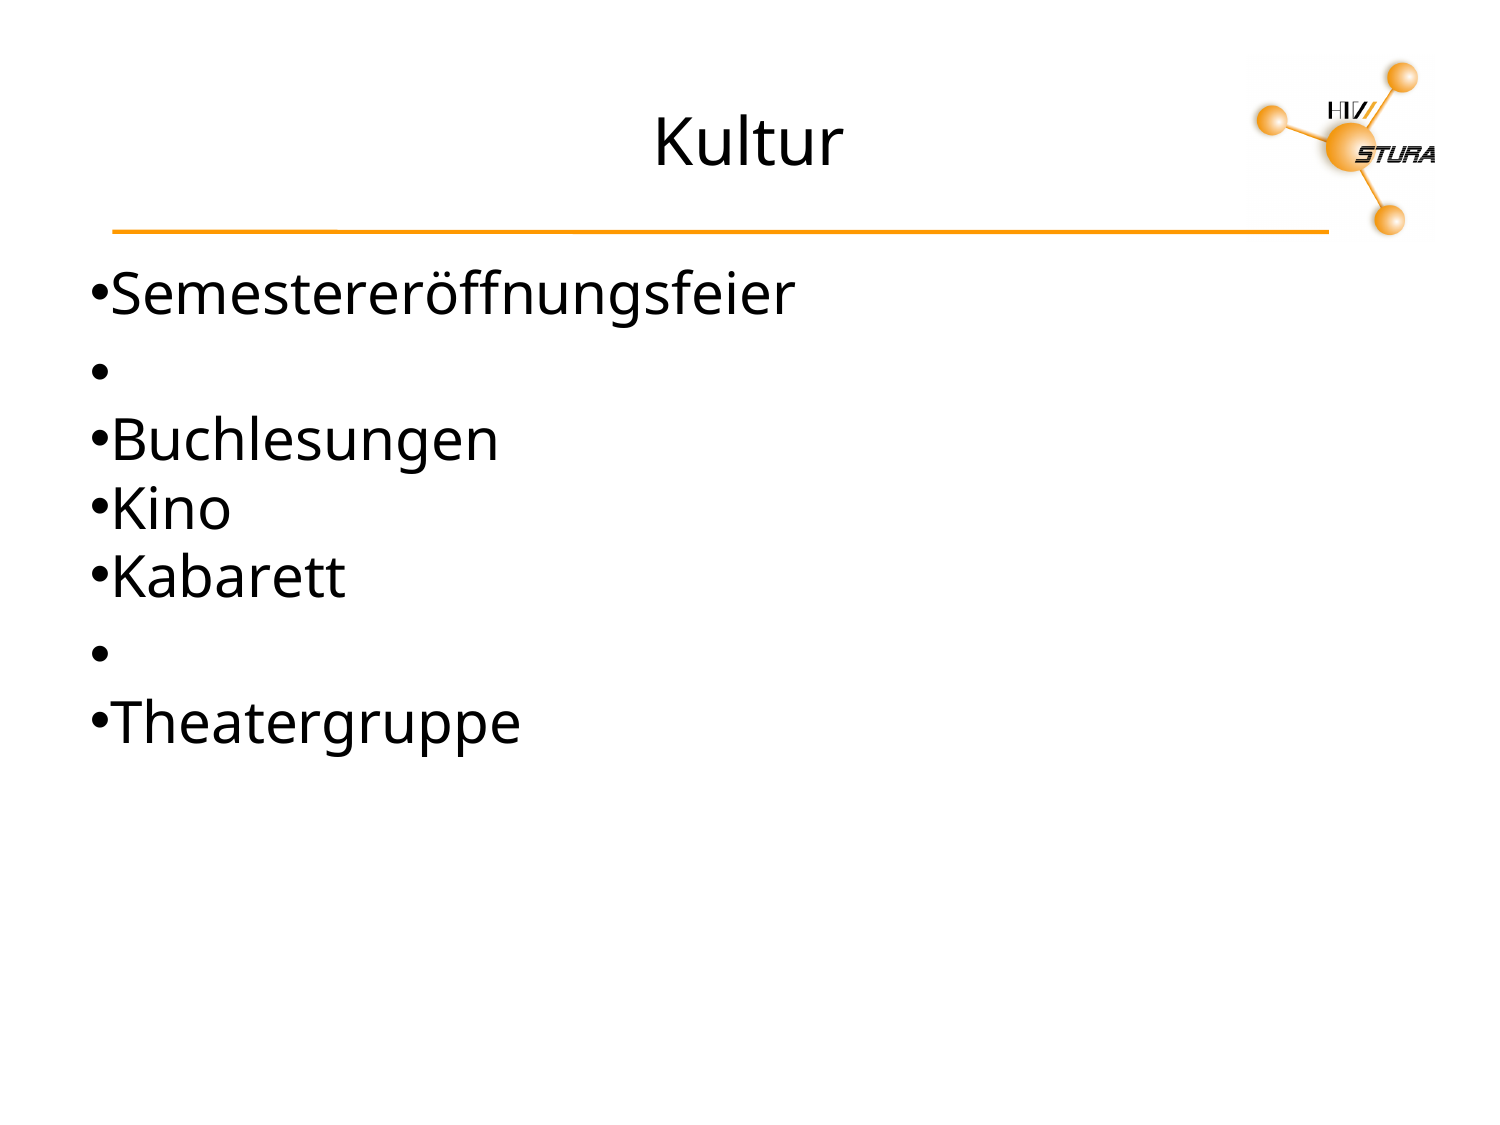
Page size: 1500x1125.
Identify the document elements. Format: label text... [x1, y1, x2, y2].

list Semestereröffnungsfeier Buchlesungen Kino Kabarett Theatergruppe [75, 262, 1426, 929]
title Kultur [74, 45, 1424, 233]
